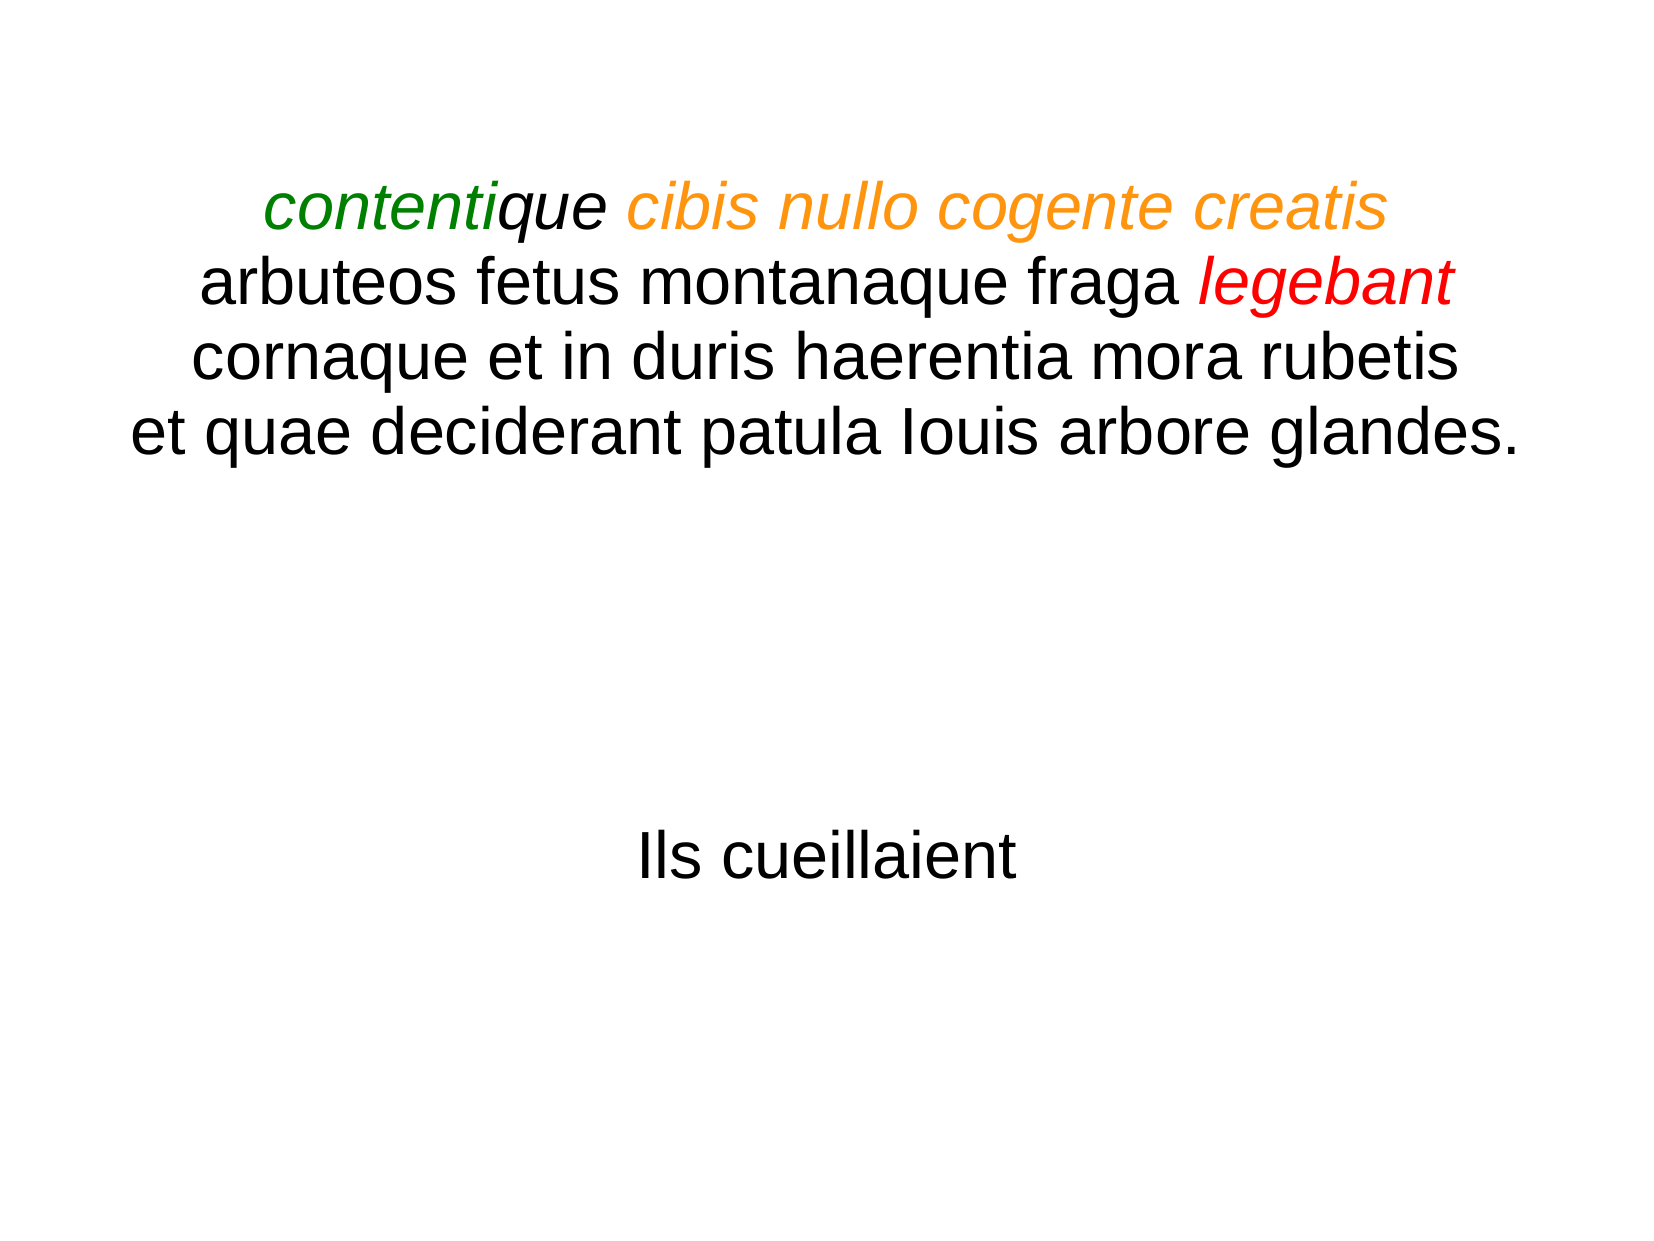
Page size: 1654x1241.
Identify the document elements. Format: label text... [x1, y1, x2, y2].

title contentique cibis nullo cogente creatis arbuteos fetus montanaque fraga legebant cornaque et in duris haerentia mora rubetis et quae deciderant patula Iouis arbore glandes. [47, 35, 1607, 603]
subtitle Ils cueillaient [82, 602, 1571, 1109]
